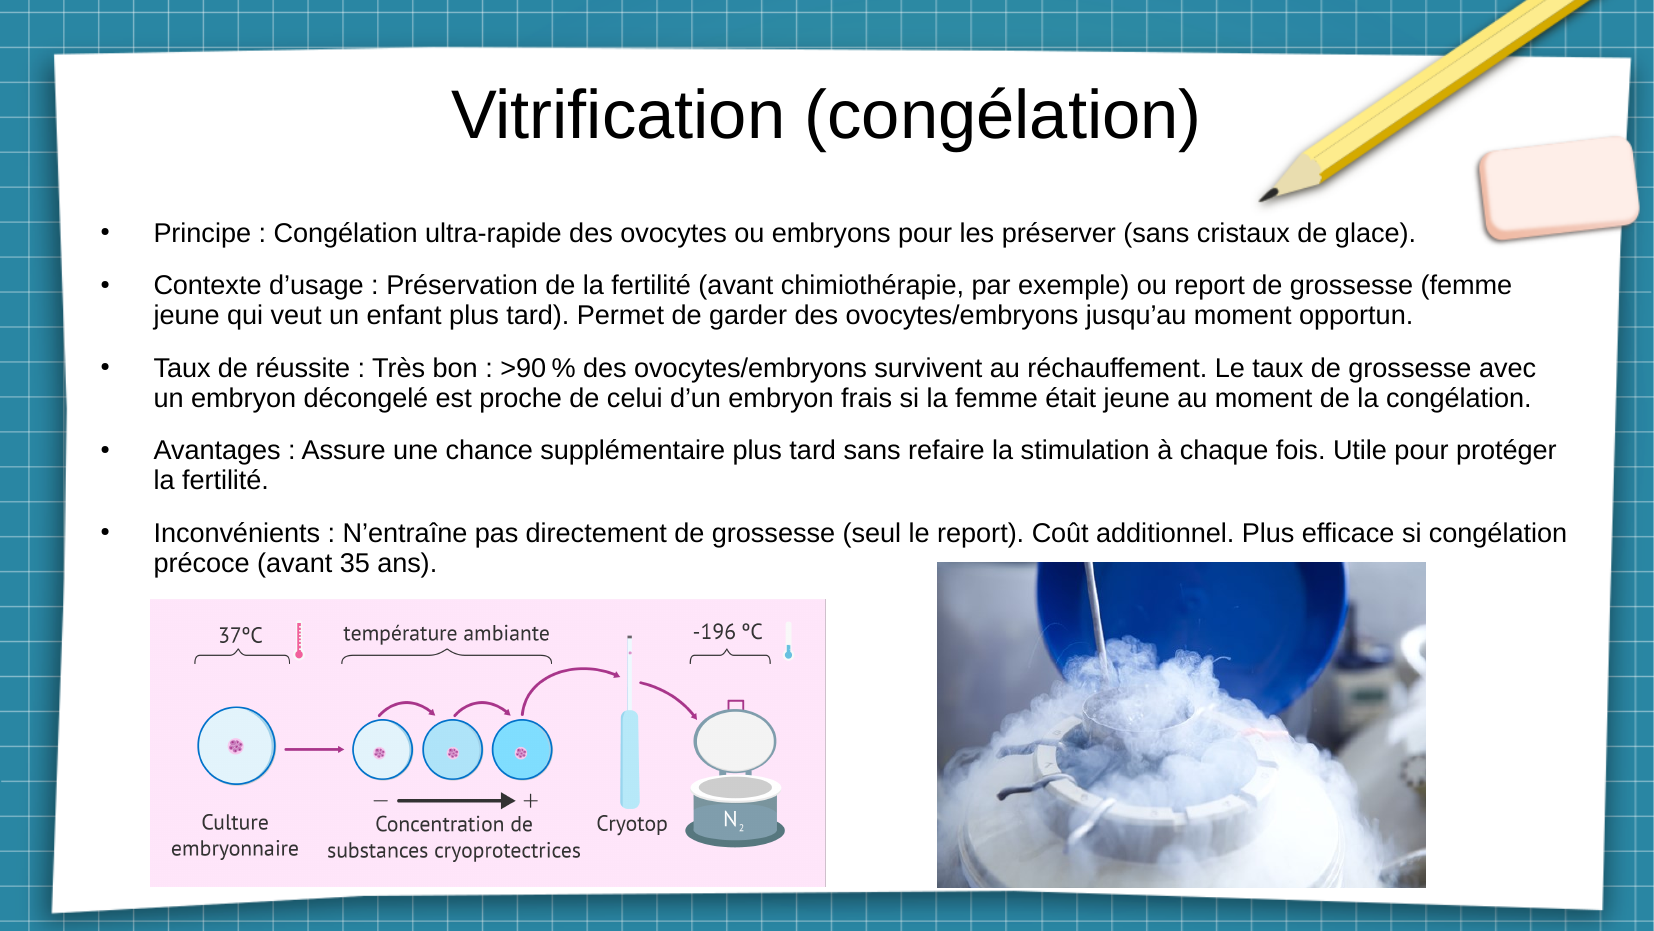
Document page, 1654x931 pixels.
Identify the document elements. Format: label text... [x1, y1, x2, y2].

list Principe : Congélation ultra-rapide des ovocytes ou embryons pour les préserver (sans cristaux de glace). Contexte d’usage : Préservation de la fertilité (avant chimiothérapie, par exemple) ou report de grossesse (femme jeune qui veut un enfant plus tard). Permet de garder des ovocytes/embryons jusqu’au moment opportun. Taux de réussite : Très bon : >90 % des ovocytes/embryons survivent au réchauffement. Le taux de grossesse avec un embryon décongelé est proche de celui d’un embryon frais si la femme était jeune au moment de la congélation. Avantages : Assure une chance supplémentaire plus tard sans refaire la stimulation à chaque fois. Utile pour protéger la fertilité. Inconvénients : N’entraîne pas directement de grossesse (seul le report). Coût additionnel. Plus efficace si congélation précoce (avant 35 ans). [82, 217, 1571, 758]
title Vitrification (congélation) [82, 37, 1571, 193]
picture [0, 0, 1654, 931]
